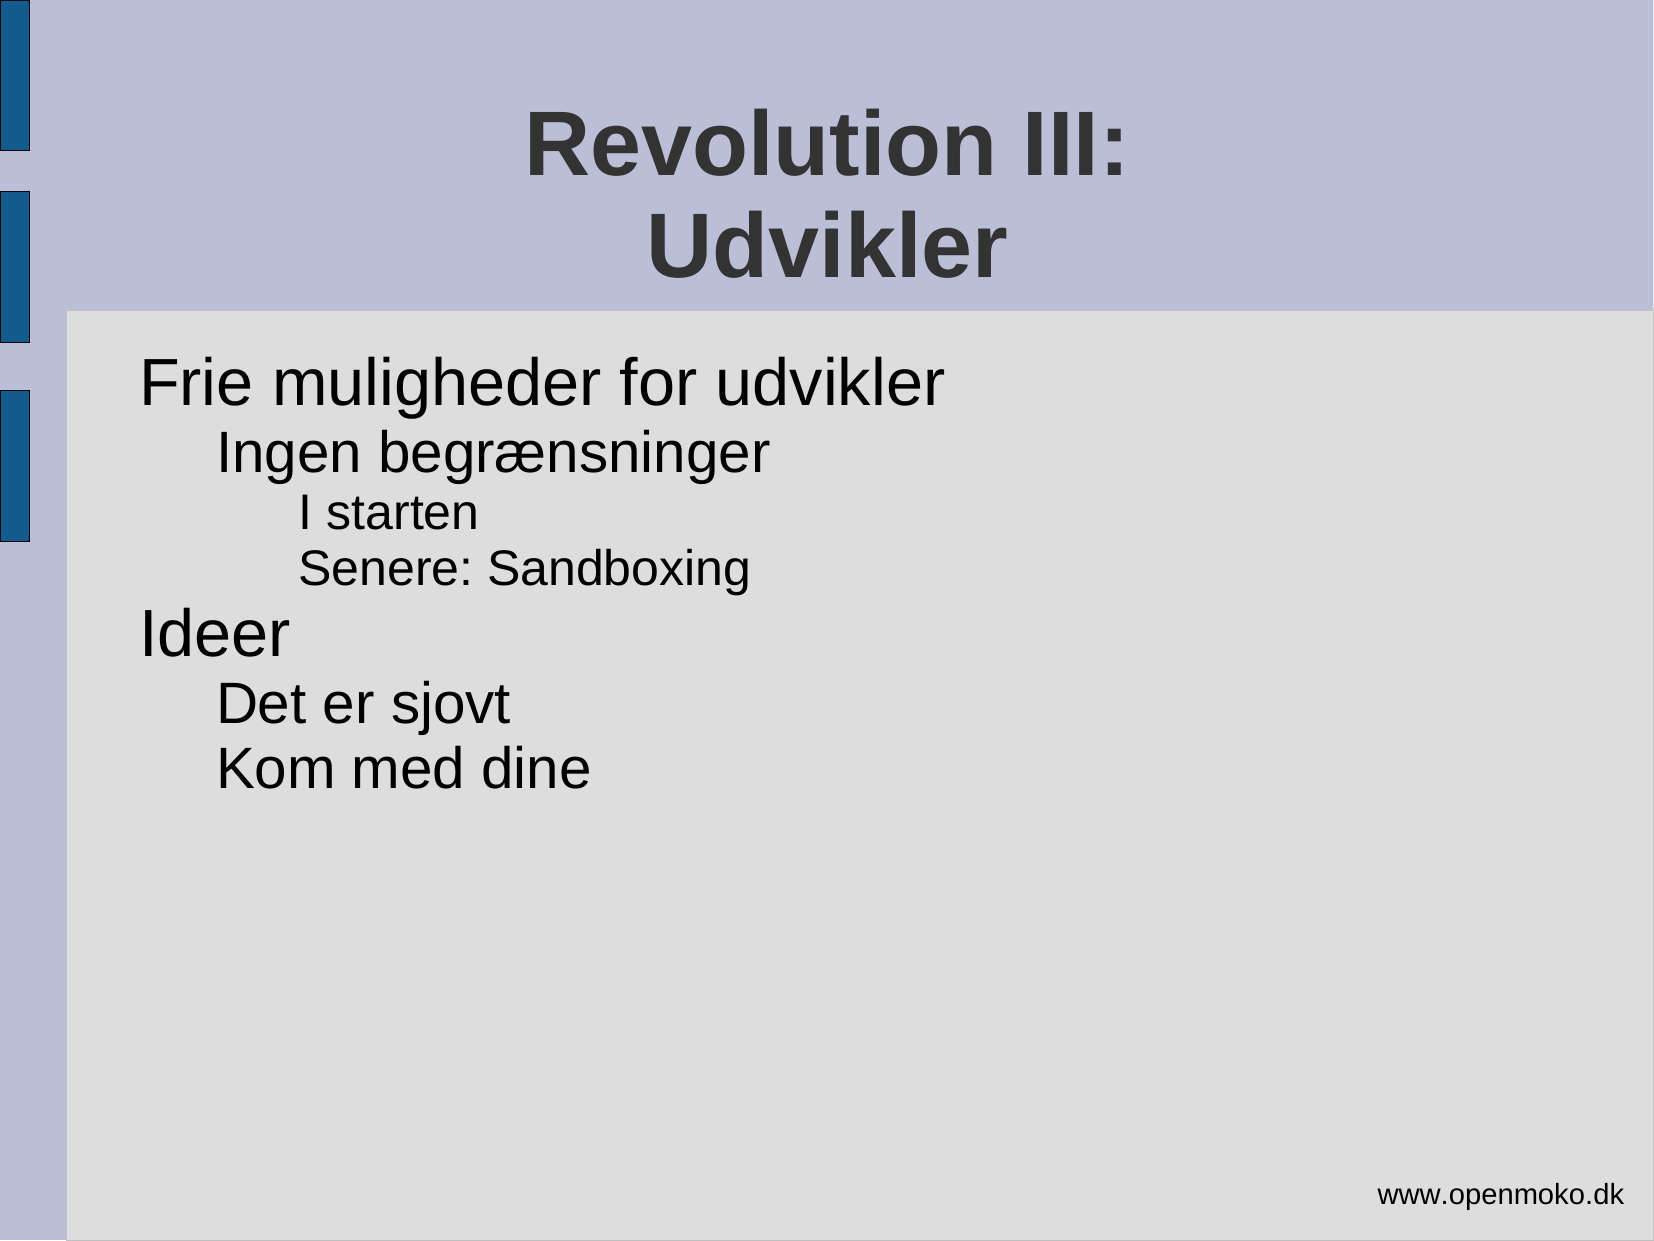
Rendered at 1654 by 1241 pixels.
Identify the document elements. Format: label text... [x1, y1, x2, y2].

title Revolution III: Udvikler [121, 87, 1534, 302]
list Frie muligheder for udvikler Ingen begrænsninger I starten Senere: Sandboxing Ideer Det er sjovt Kom med dine [121, 344, 1534, 1127]
